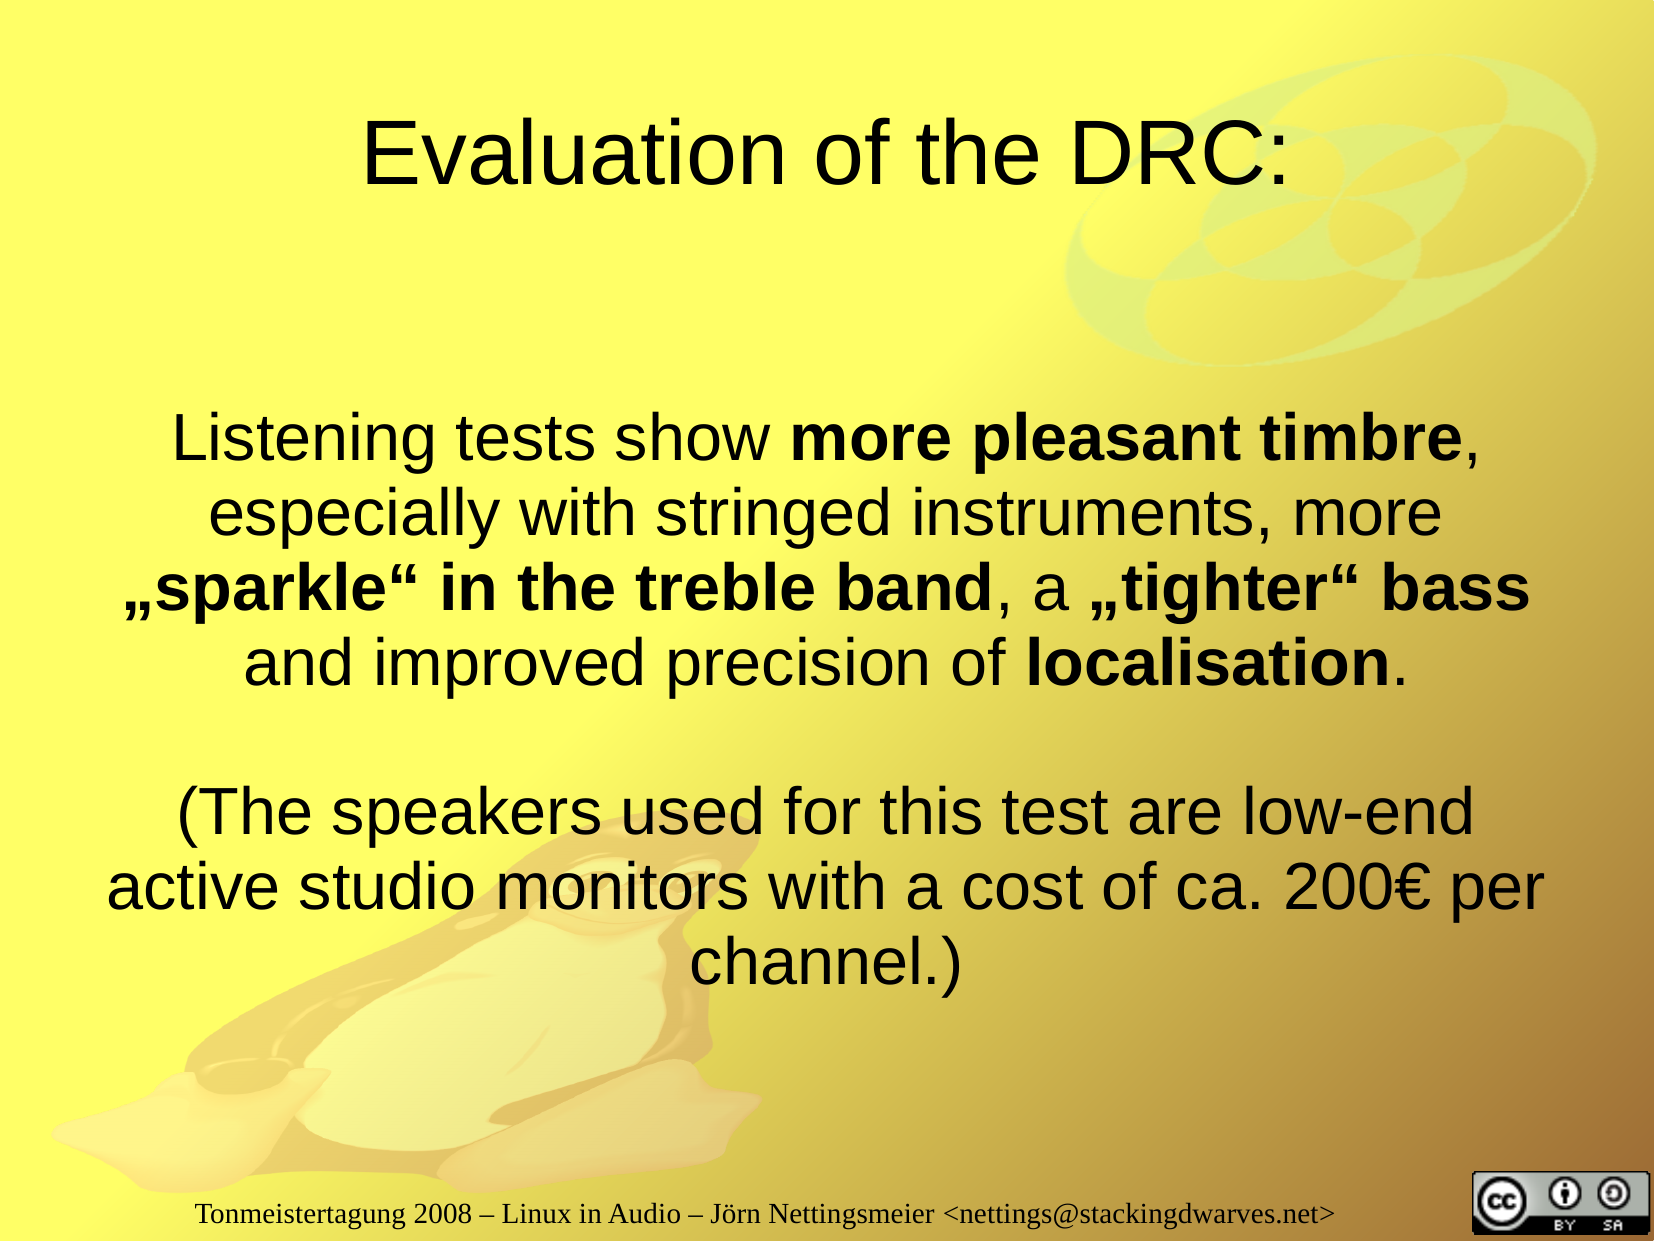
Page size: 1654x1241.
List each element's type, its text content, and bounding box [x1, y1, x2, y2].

title Evaluation of the DRC: [82, 49, 1571, 257]
picture [1472, 1171, 1651, 1235]
subtitle Listening tests show more pleasant timbre, especially with stringed instruments, more „sparkle“ in the treble band, a „tighter“ bass and improved precision of localisation. (The speakers used for this test are low-end active studio monitors with a cost of ca. 200€ per channel.) [82, 290, 1571, 1109]
